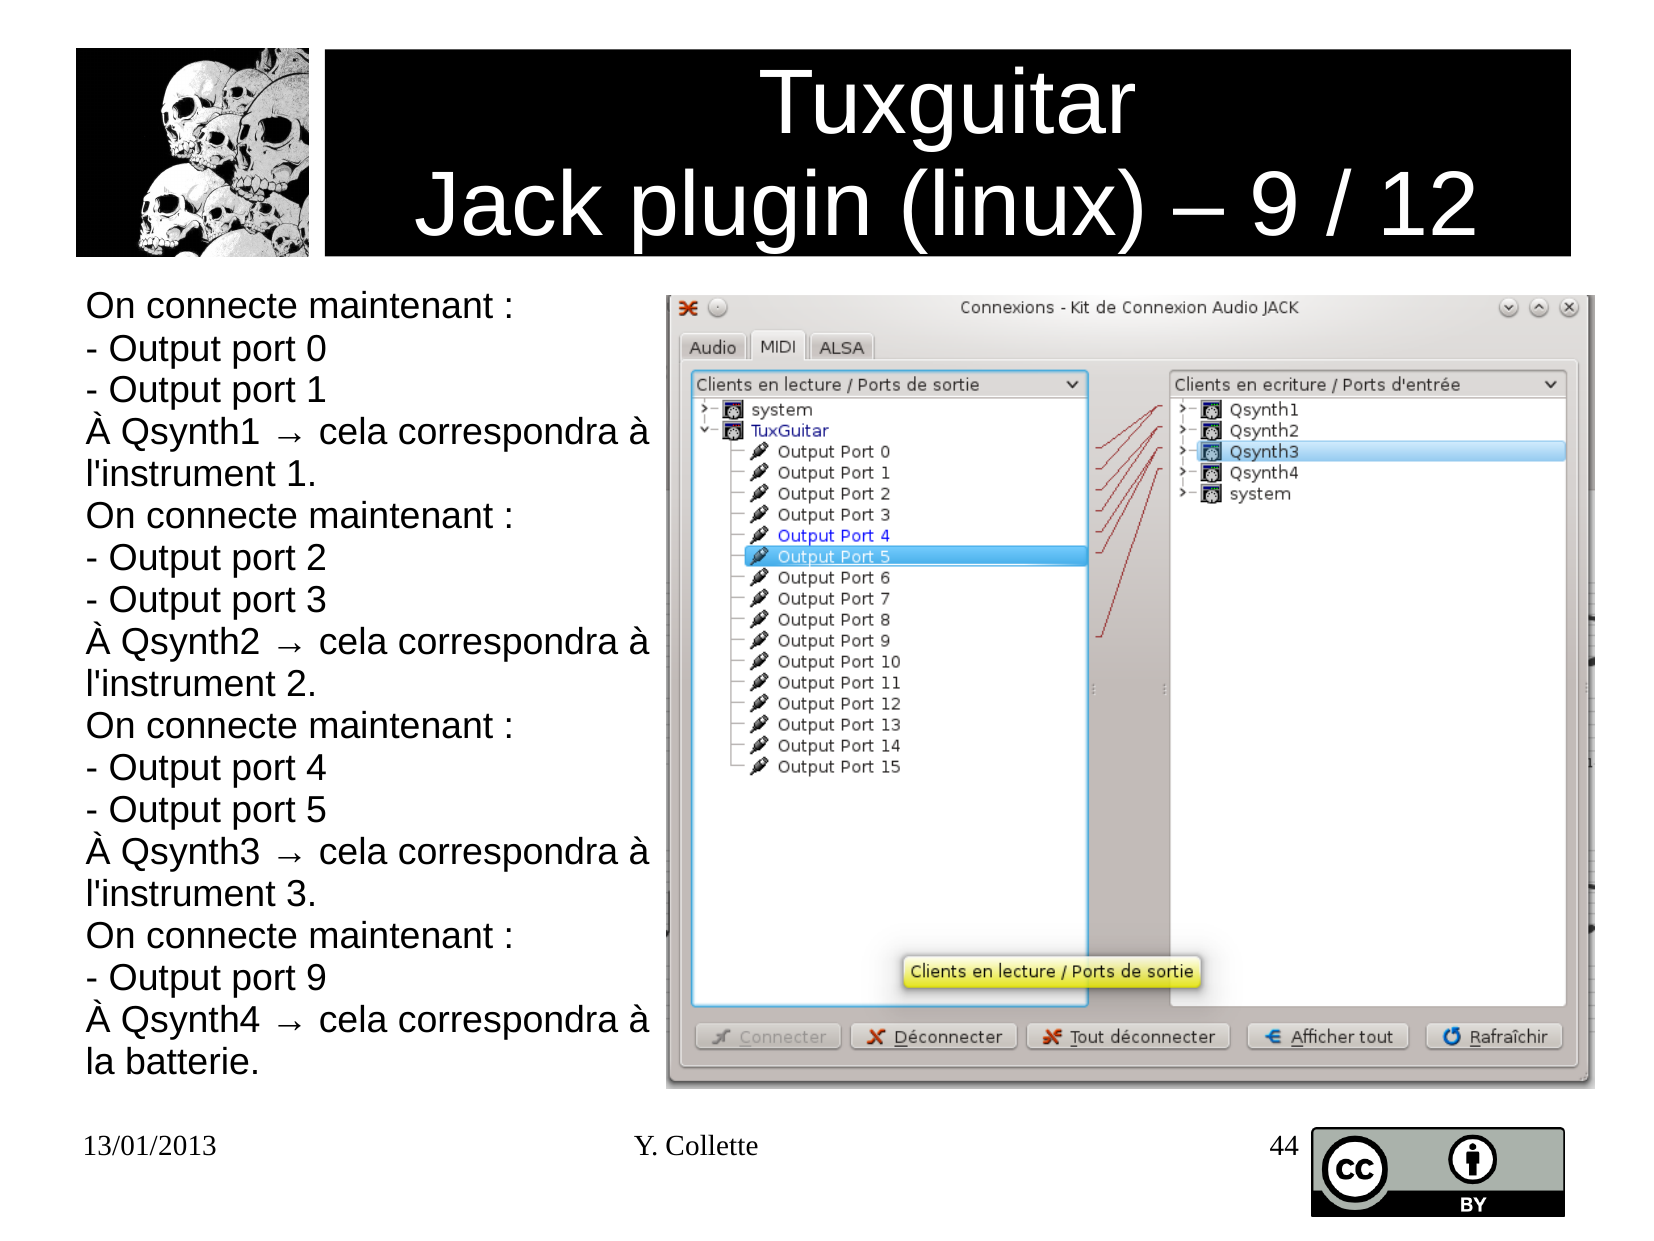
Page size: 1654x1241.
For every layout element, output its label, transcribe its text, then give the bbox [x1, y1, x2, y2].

picture [666, 295, 1595, 1089]
text_box On connecte maintenant : - Output port 0 - Output port 1 À Qsynth1 → cela correspondra à l'instrument 1. On connecte maintenant : - Output port 2 - Output port 3 À Qsynth2 → cela correspondra à l'instrument 2. On connecte maintenant : - Output port 4 - Output port 5 À Qsynth3 → cela correspondra à l'instrument 3. On connecte maintenant : - Output port 9 À Qsynth4 → cela correspondra à la batterie. [70, 277, 686, 1091]
picture [76, 48, 309, 257]
title Tuxguitar Jack plugin (linux) – 9 / 12 [324, 49, 1571, 257]
picture [1311, 1127, 1565, 1217]
